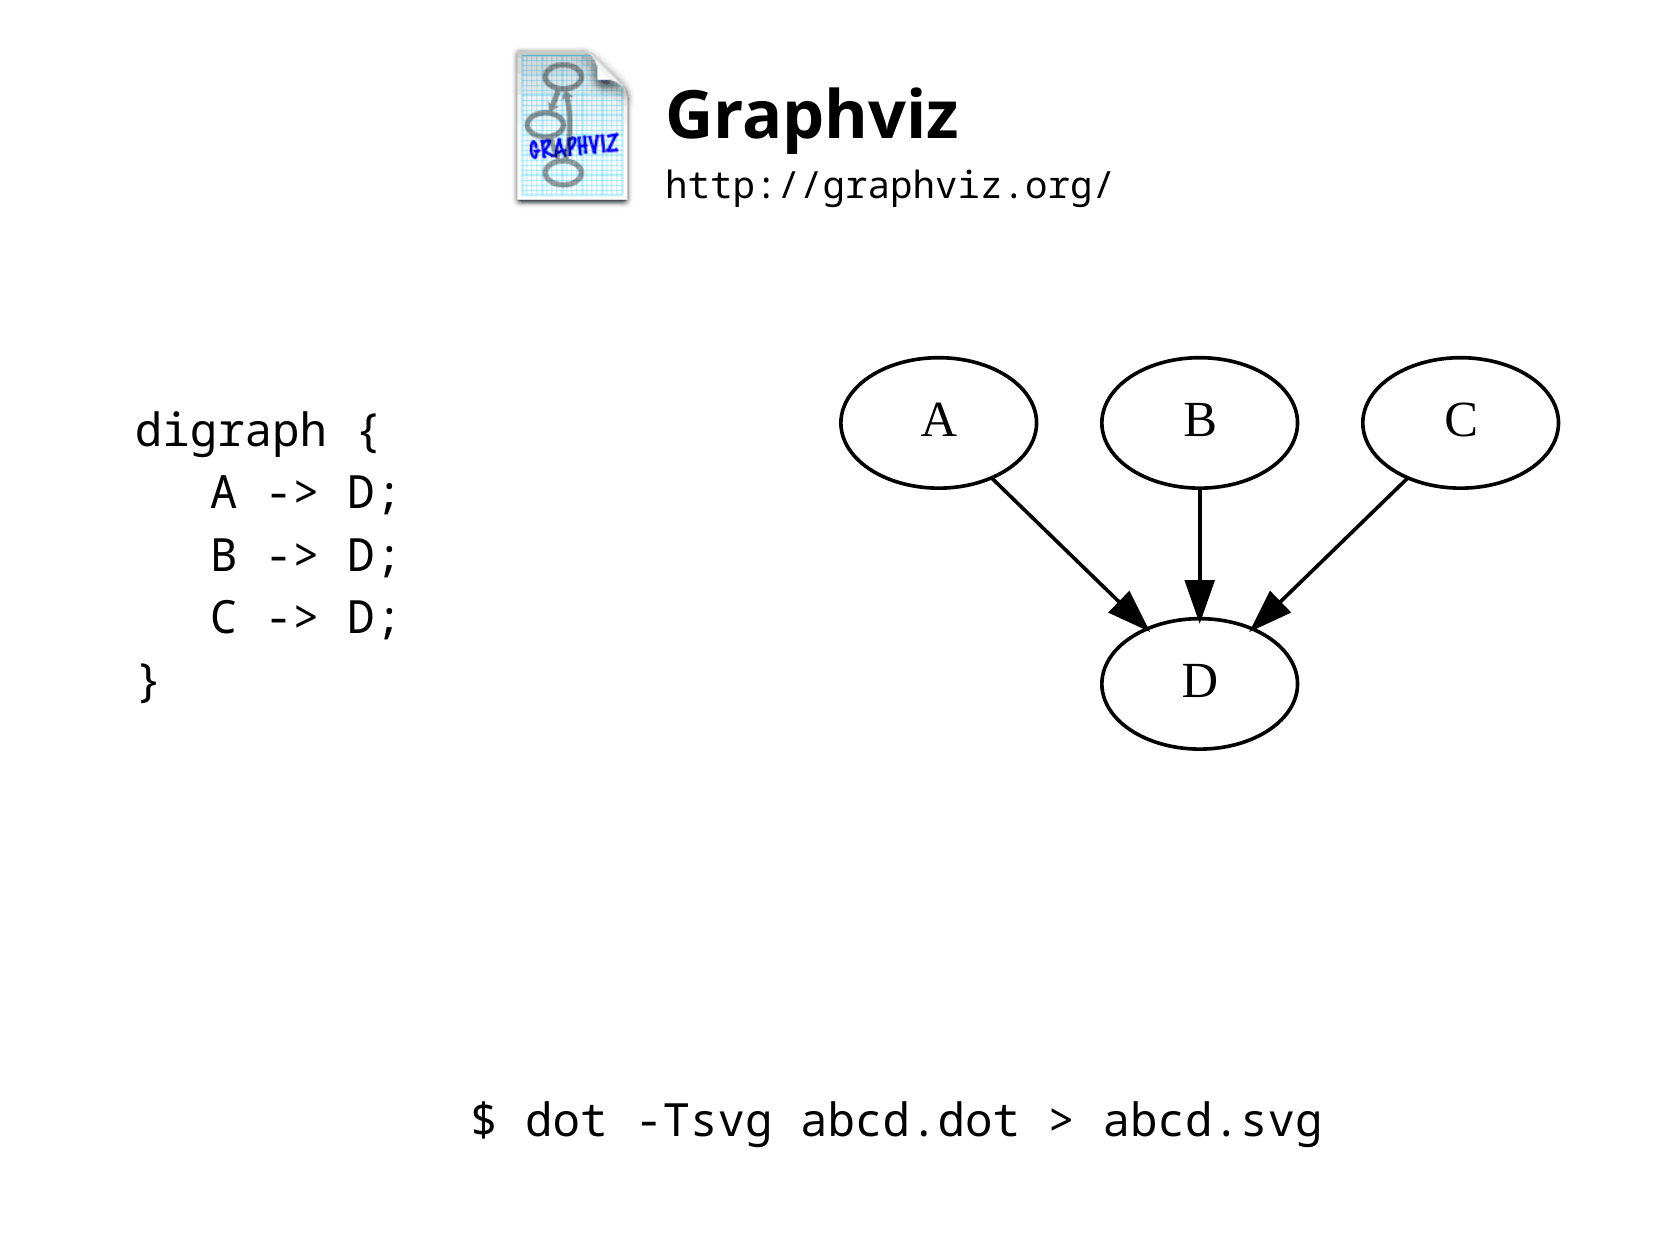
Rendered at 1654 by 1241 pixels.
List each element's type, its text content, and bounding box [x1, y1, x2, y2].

picture [825, 341, 1575, 766]
picture [510, 45, 635, 211]
text_box Graphviz http://graphviz.org/ [650, 60, 1055, 188]
text_box $ dot -Tsvg abcd.dot > abcd.svg [455, 1080, 1199, 1141]
text_box digraph { A -> D; B -> D; C -> D; } [120, 390, 766, 751]
